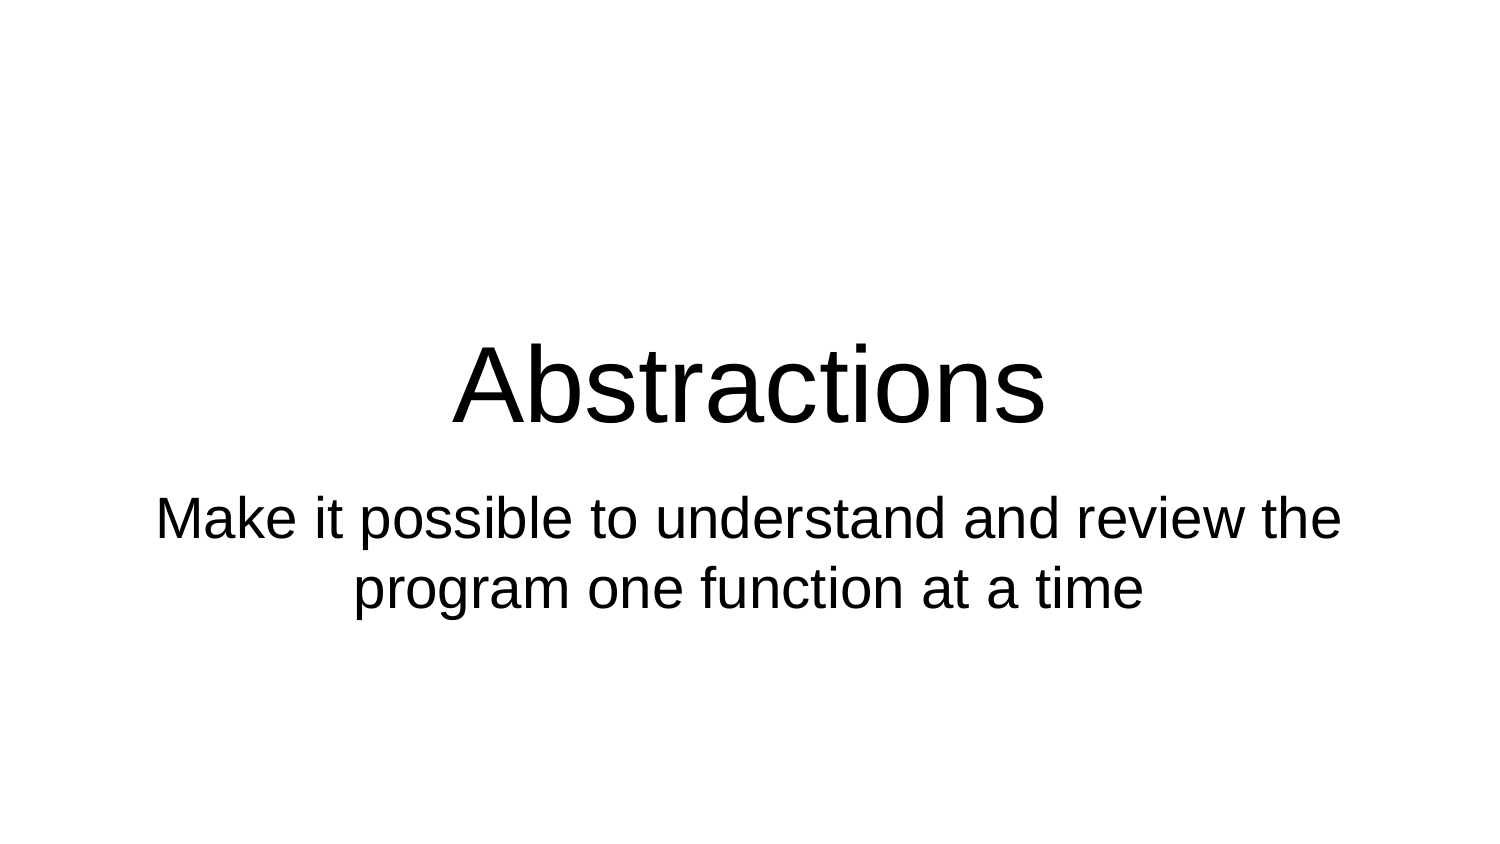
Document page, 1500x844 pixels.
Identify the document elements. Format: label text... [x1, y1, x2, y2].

subtitle Make it possible to understand and review the program one function at a time [51, 464, 1449, 595]
title Abstractions [51, 122, 1449, 459]
